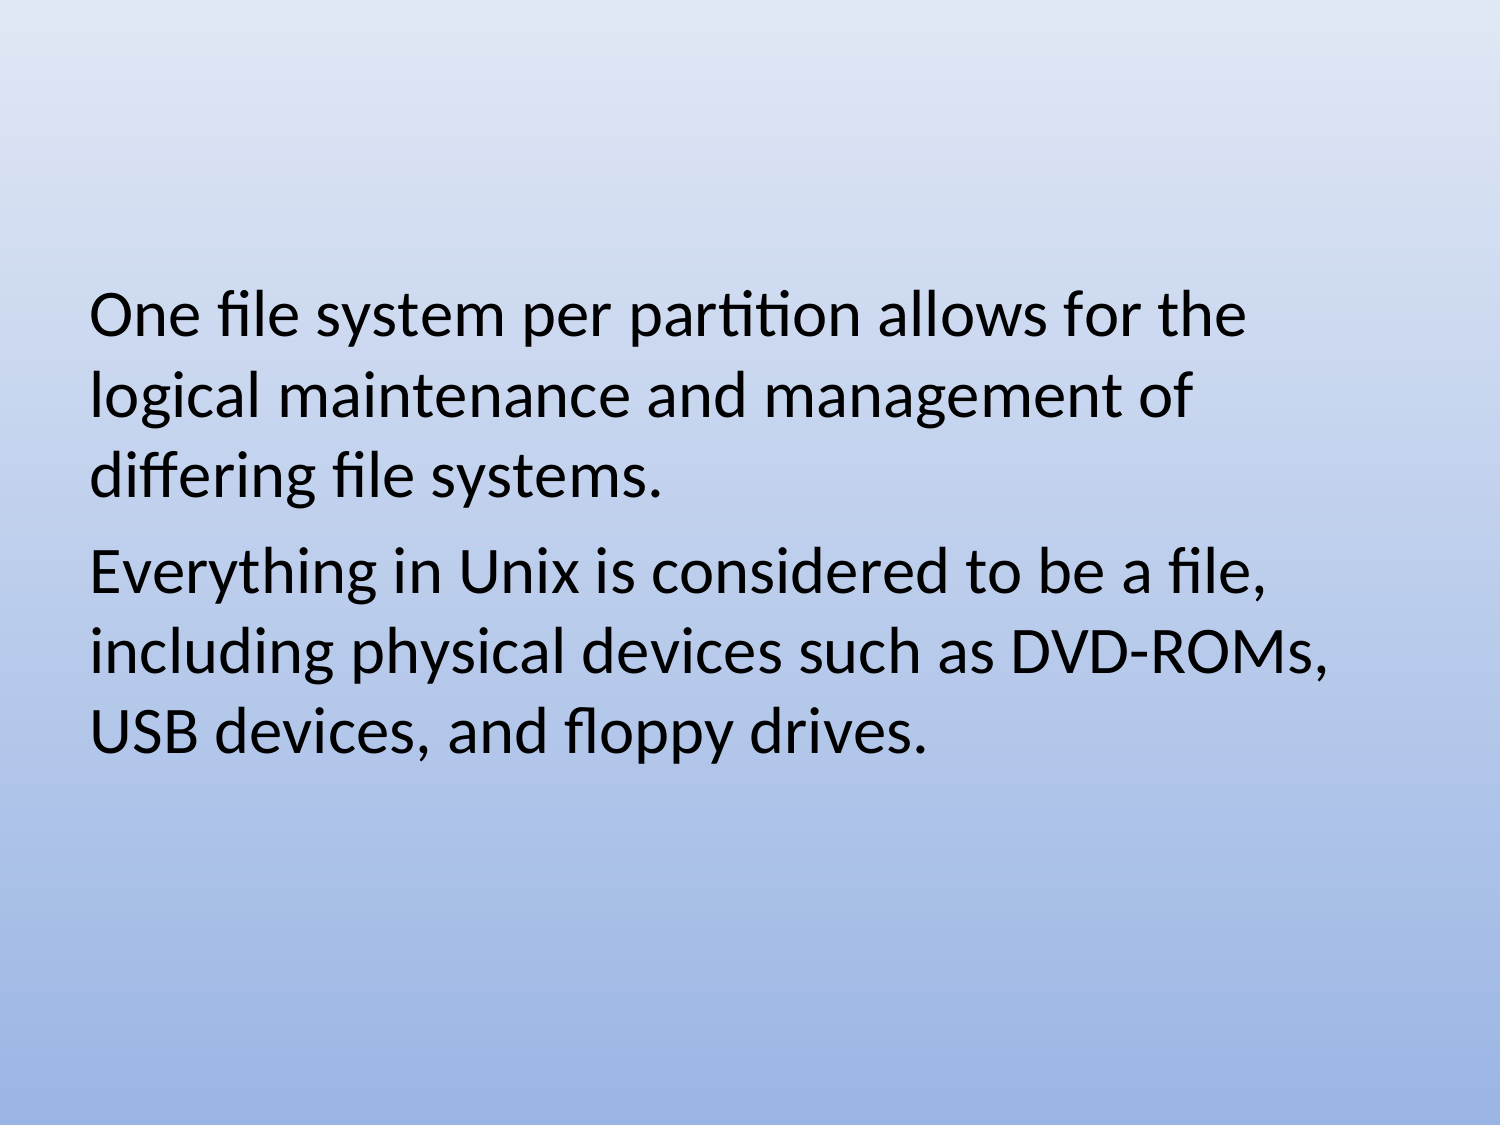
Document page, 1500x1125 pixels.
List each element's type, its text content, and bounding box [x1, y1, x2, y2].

list One file system per partition allows for the logical maintenance and management of differing file systems. Everything in Unix is considered to be a file, including physical devices such as DVD-ROMs, USB devices, and floppy drives. [75, 262, 1426, 1006]
